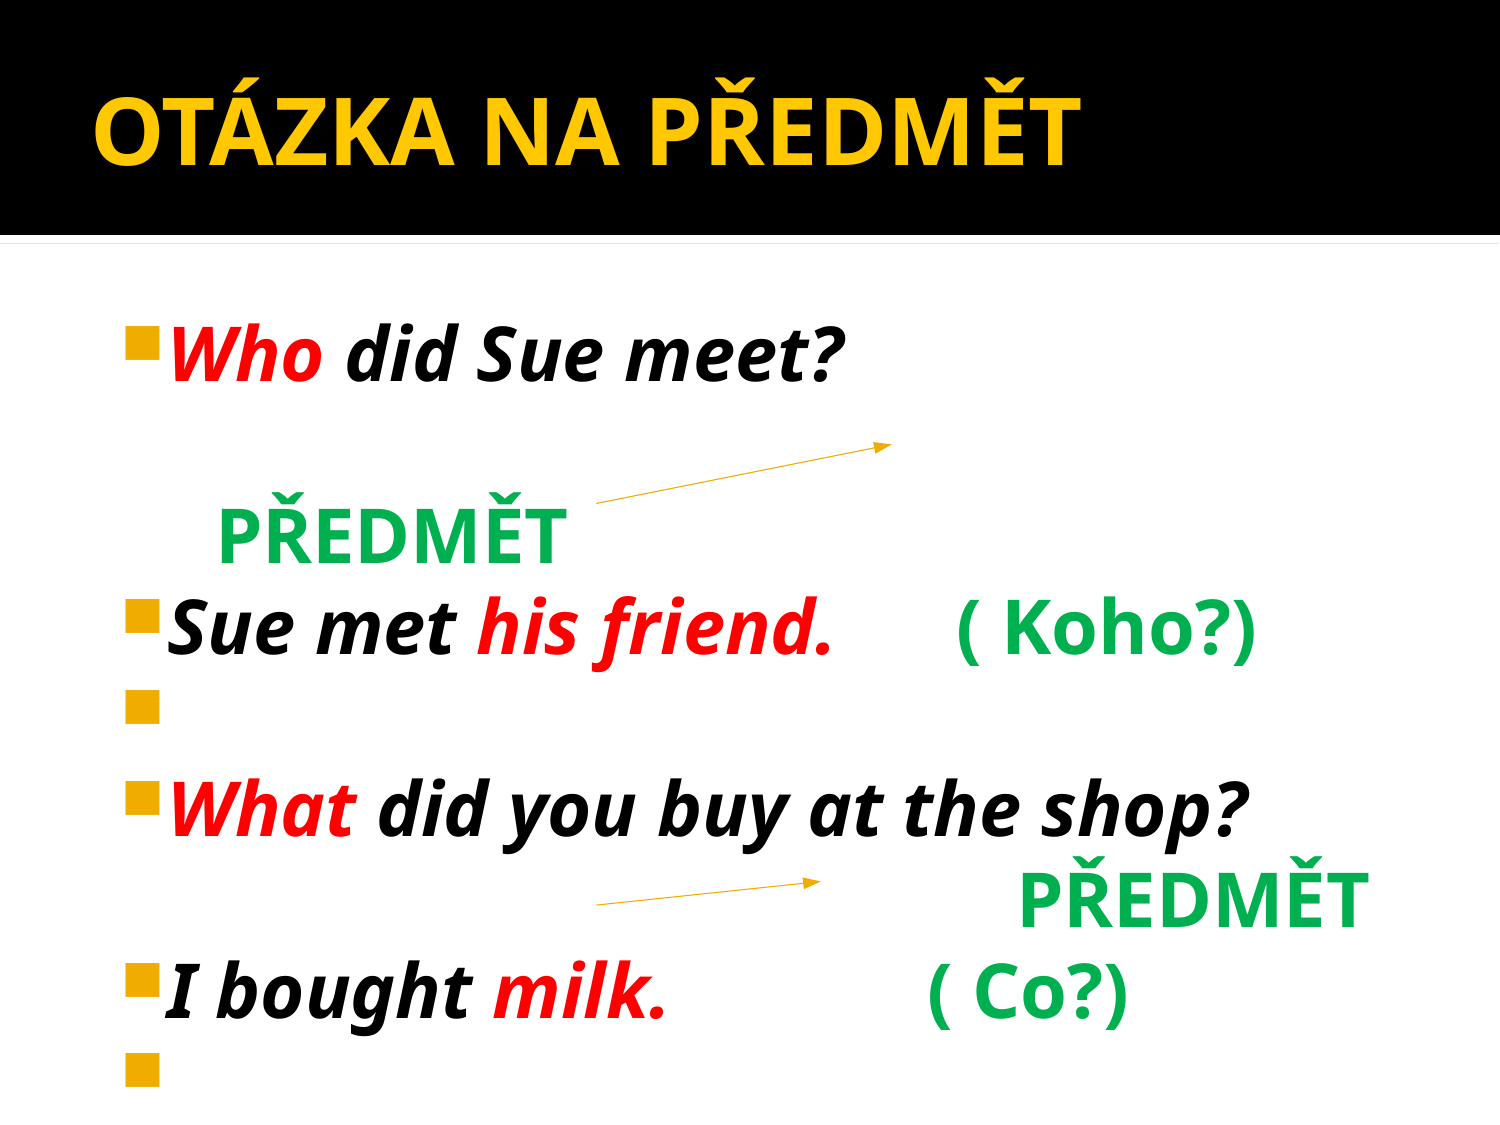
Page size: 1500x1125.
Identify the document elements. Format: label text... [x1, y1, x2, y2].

list Who did Sue meet? PŘEDMĚT Sue met his friend. ( Koho?) What did you buy at the shop? PŘEDMĚT I bought milk. ( Co?) [75, 291, 1426, 1051]
title OTÁZKA NA PŘEDMĚT [75, 25, 1426, 232]
